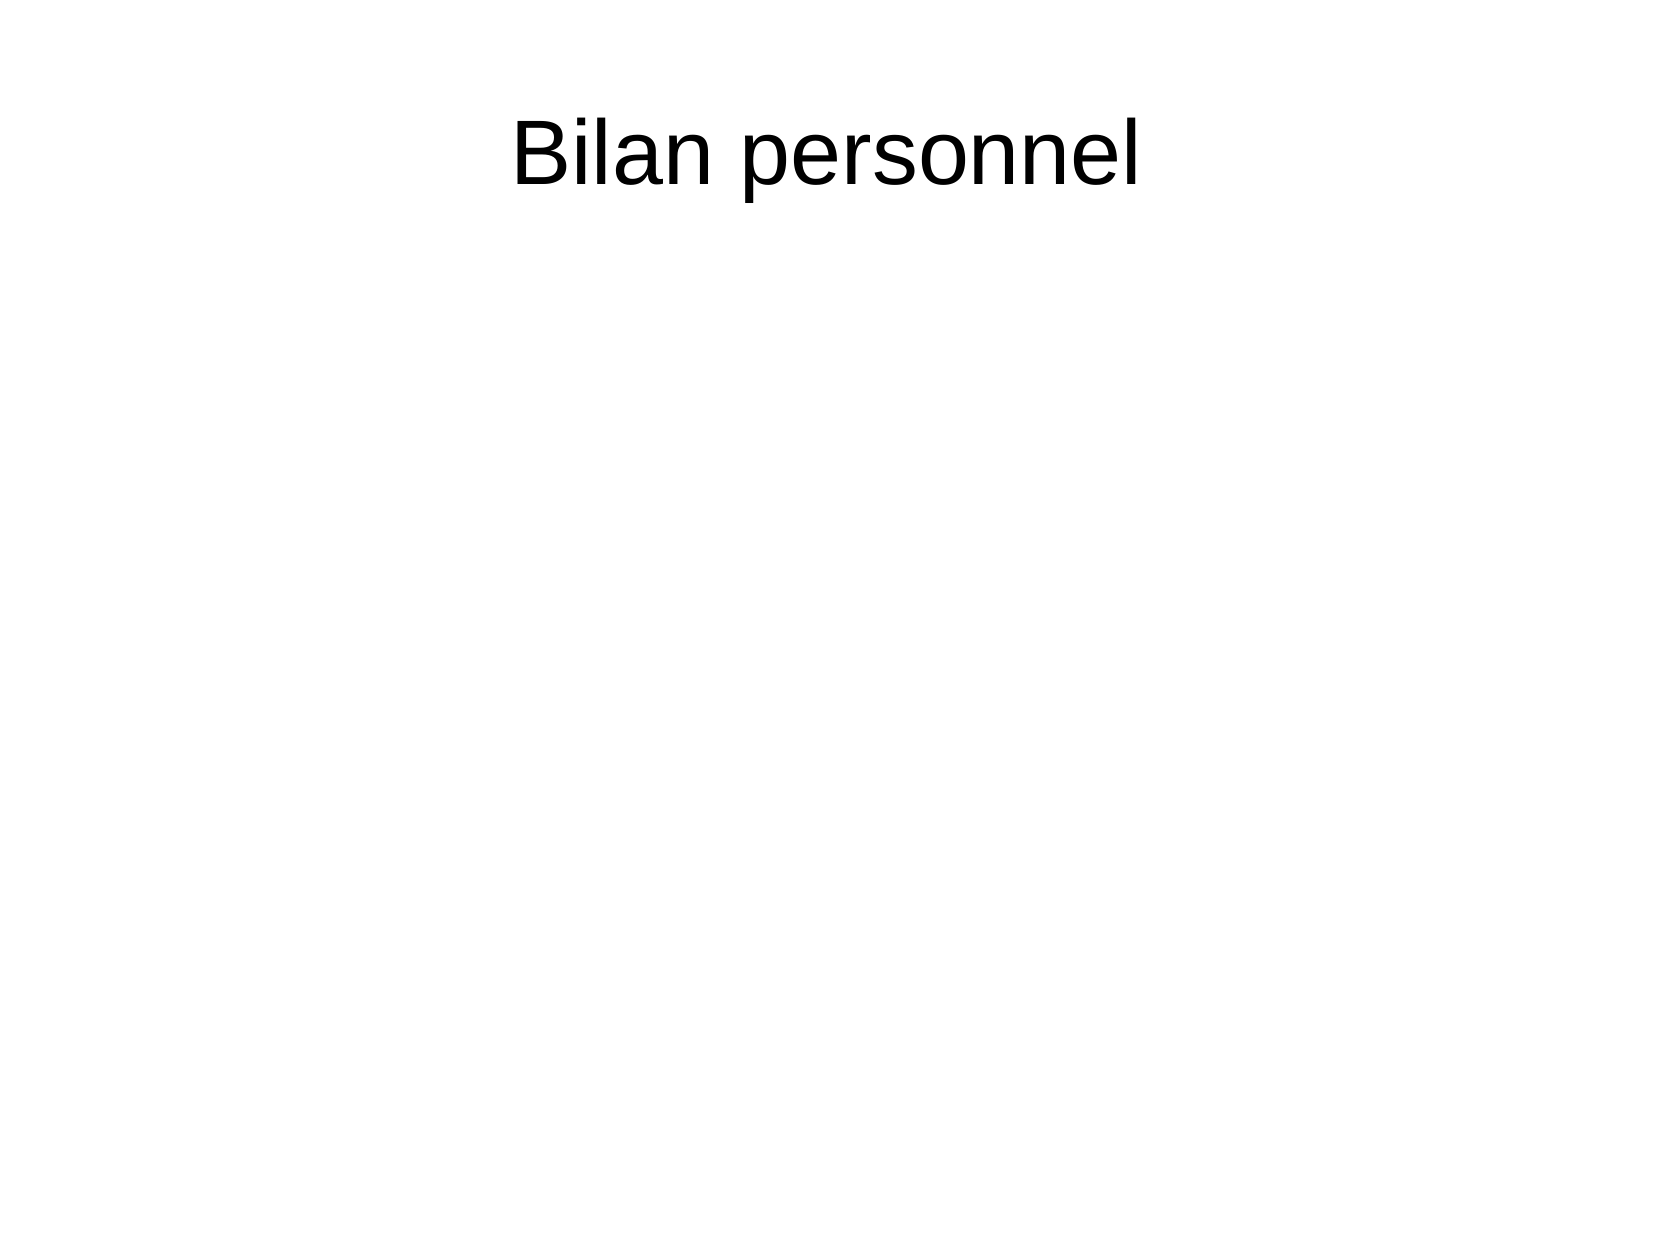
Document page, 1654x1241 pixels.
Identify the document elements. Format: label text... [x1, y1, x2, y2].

title Bilan personnel [82, 49, 1571, 257]
